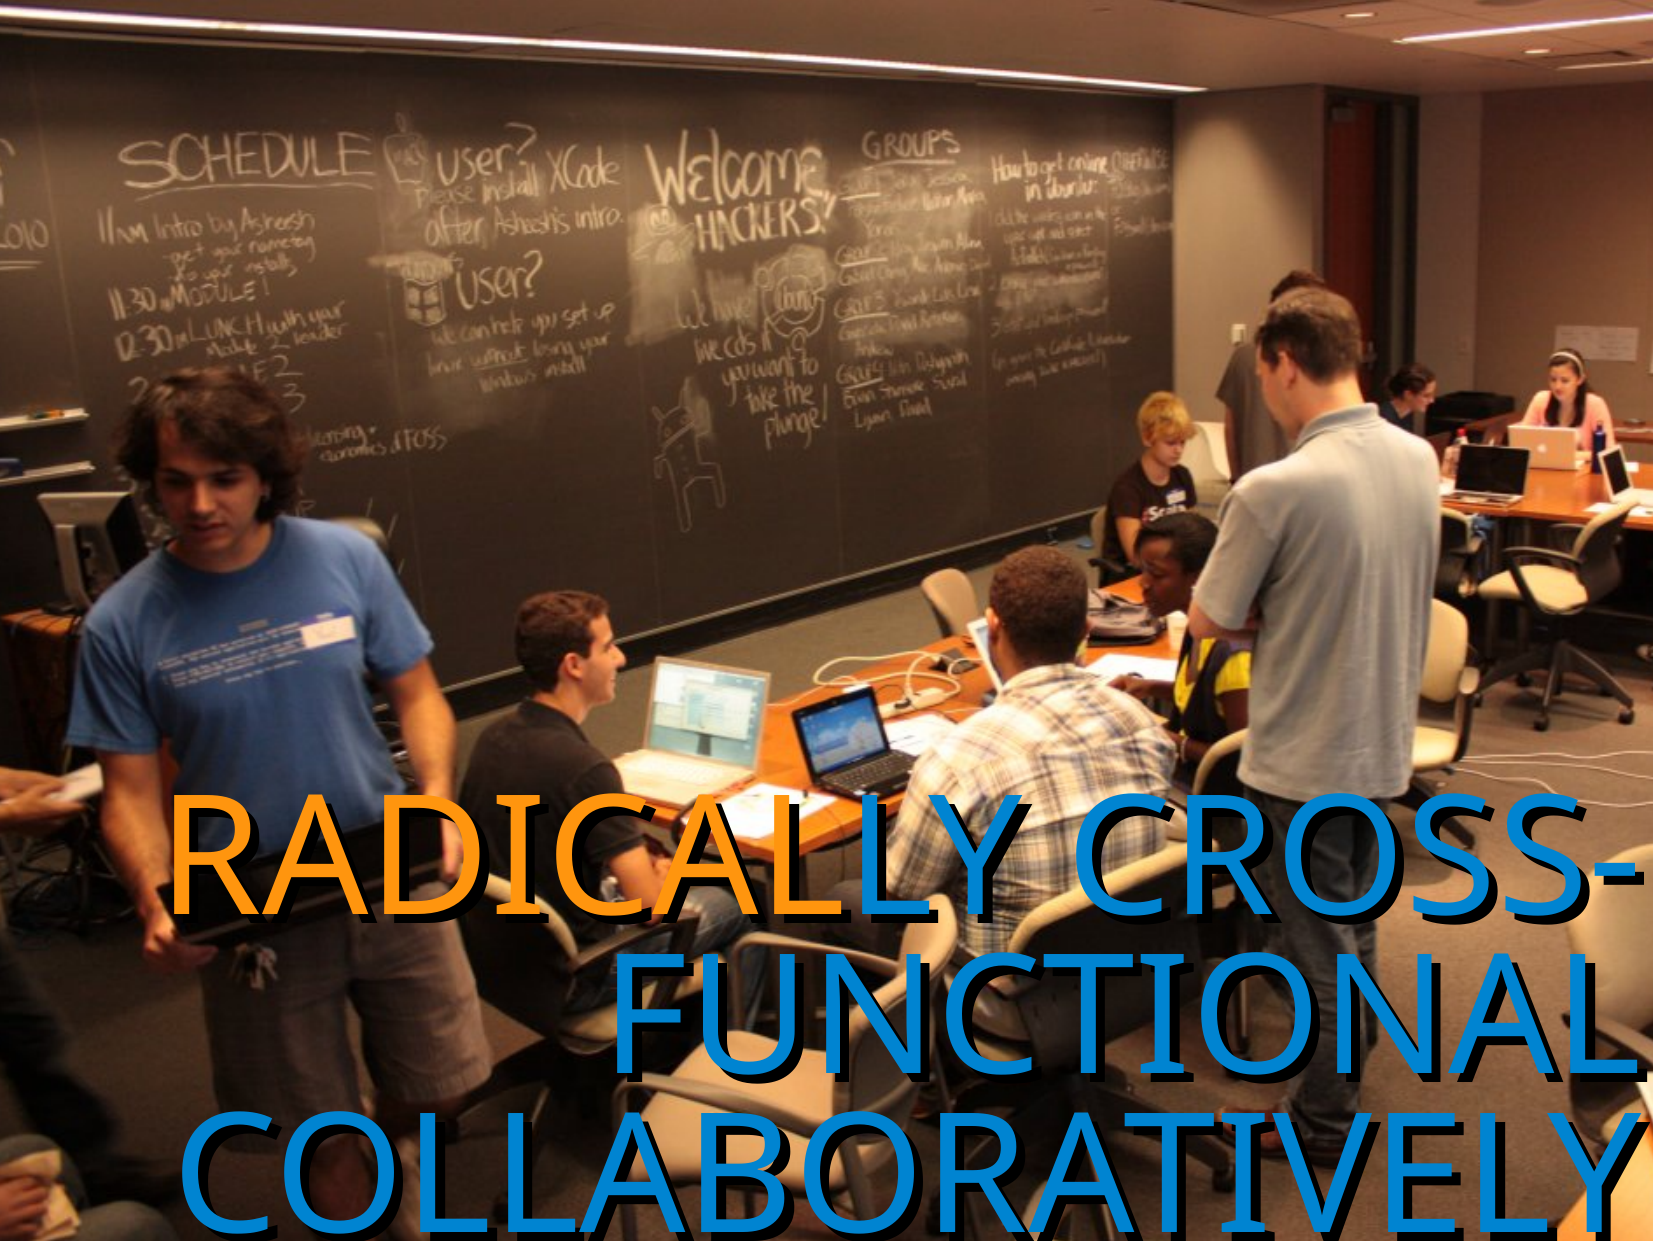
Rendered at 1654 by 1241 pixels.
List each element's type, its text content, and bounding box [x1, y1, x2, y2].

picture [0, 0, 1653, 1241]
list RADICALLY CROSS-FUNCTIONAL COLLABORATIVELY CONSTRUCTED REALTIME TRANSPARENCY [0, 787, 1643, 1241]
